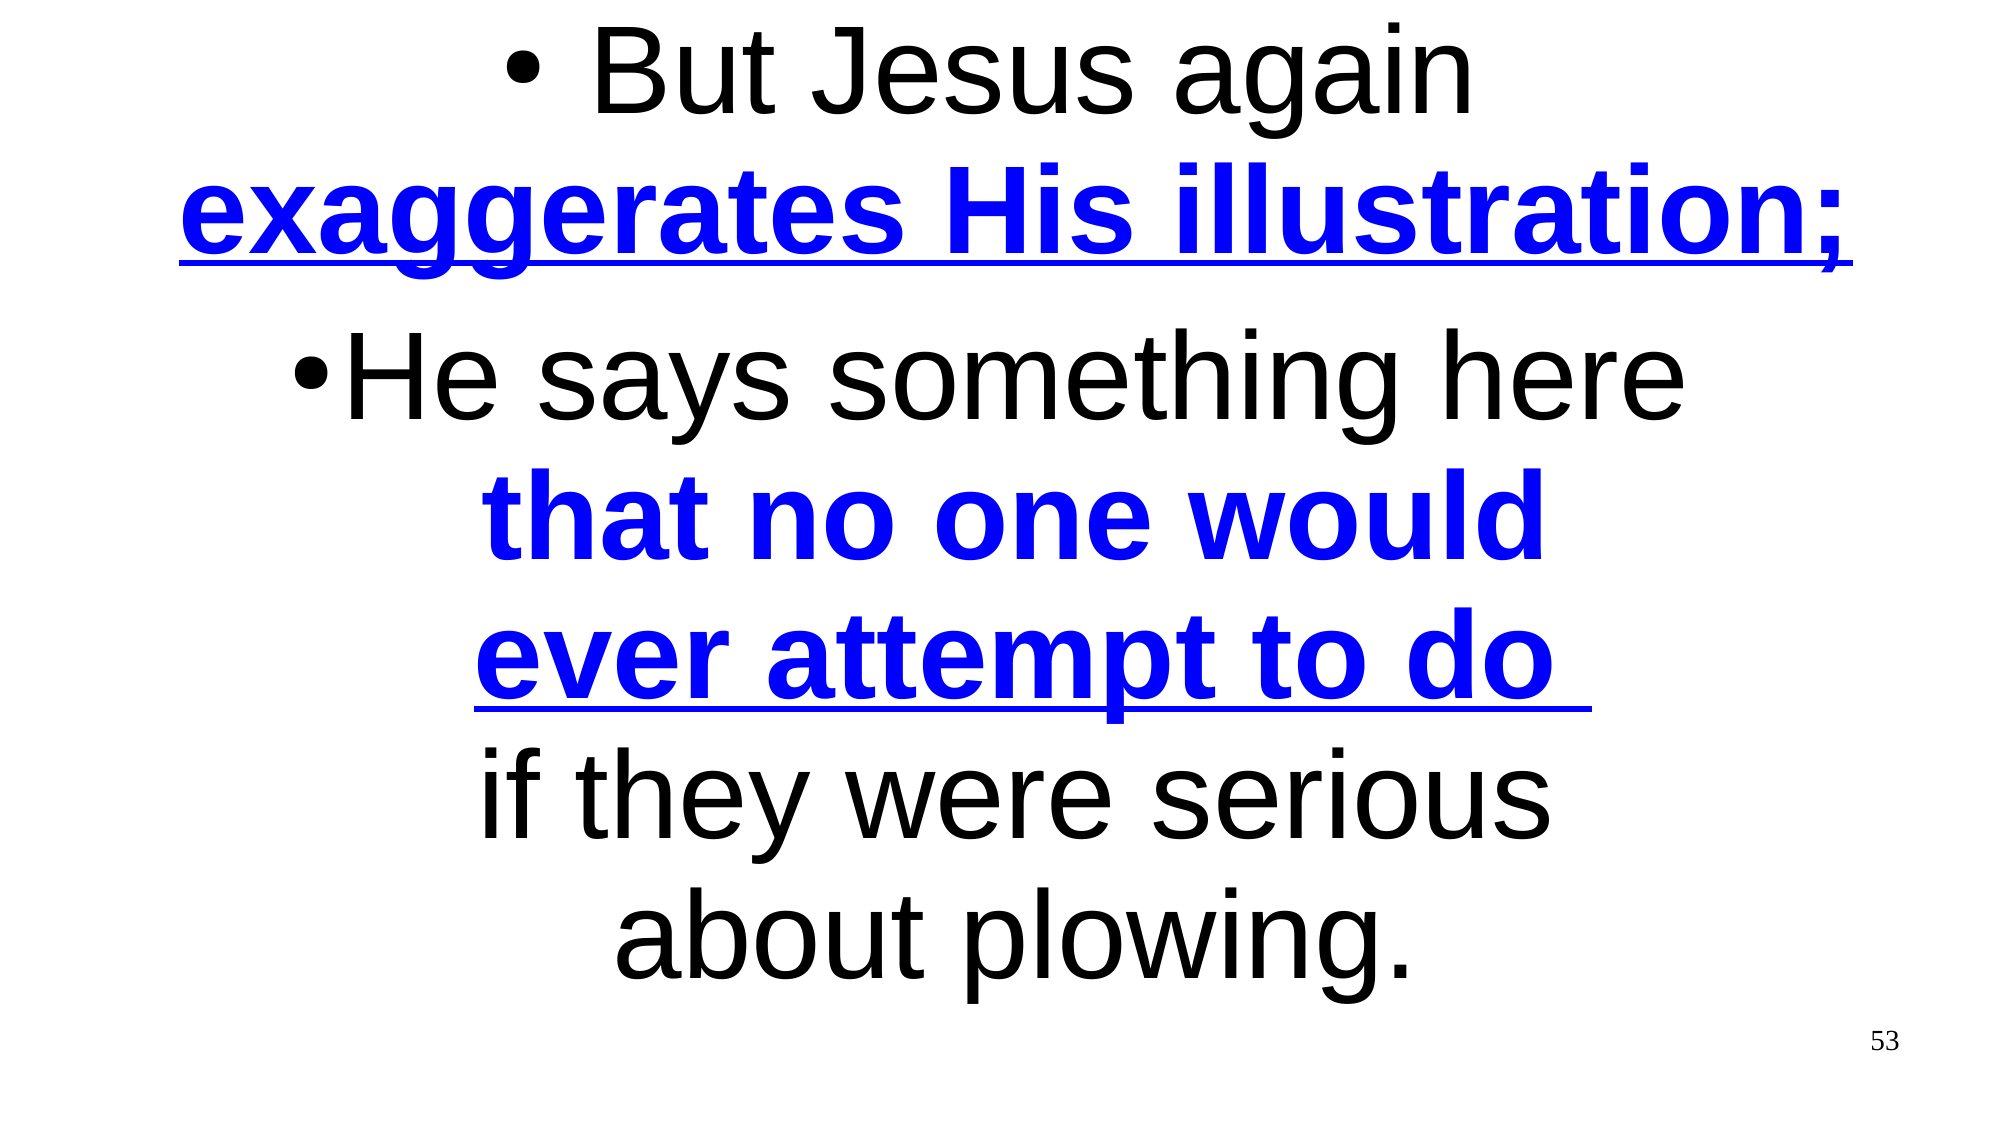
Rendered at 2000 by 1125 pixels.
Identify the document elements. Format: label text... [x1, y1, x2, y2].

list But Jesus again exaggerates His illustration; He says something here that no one would ever attempt to do if they were serious about plowing. [0, 0, 1996, 1123]
